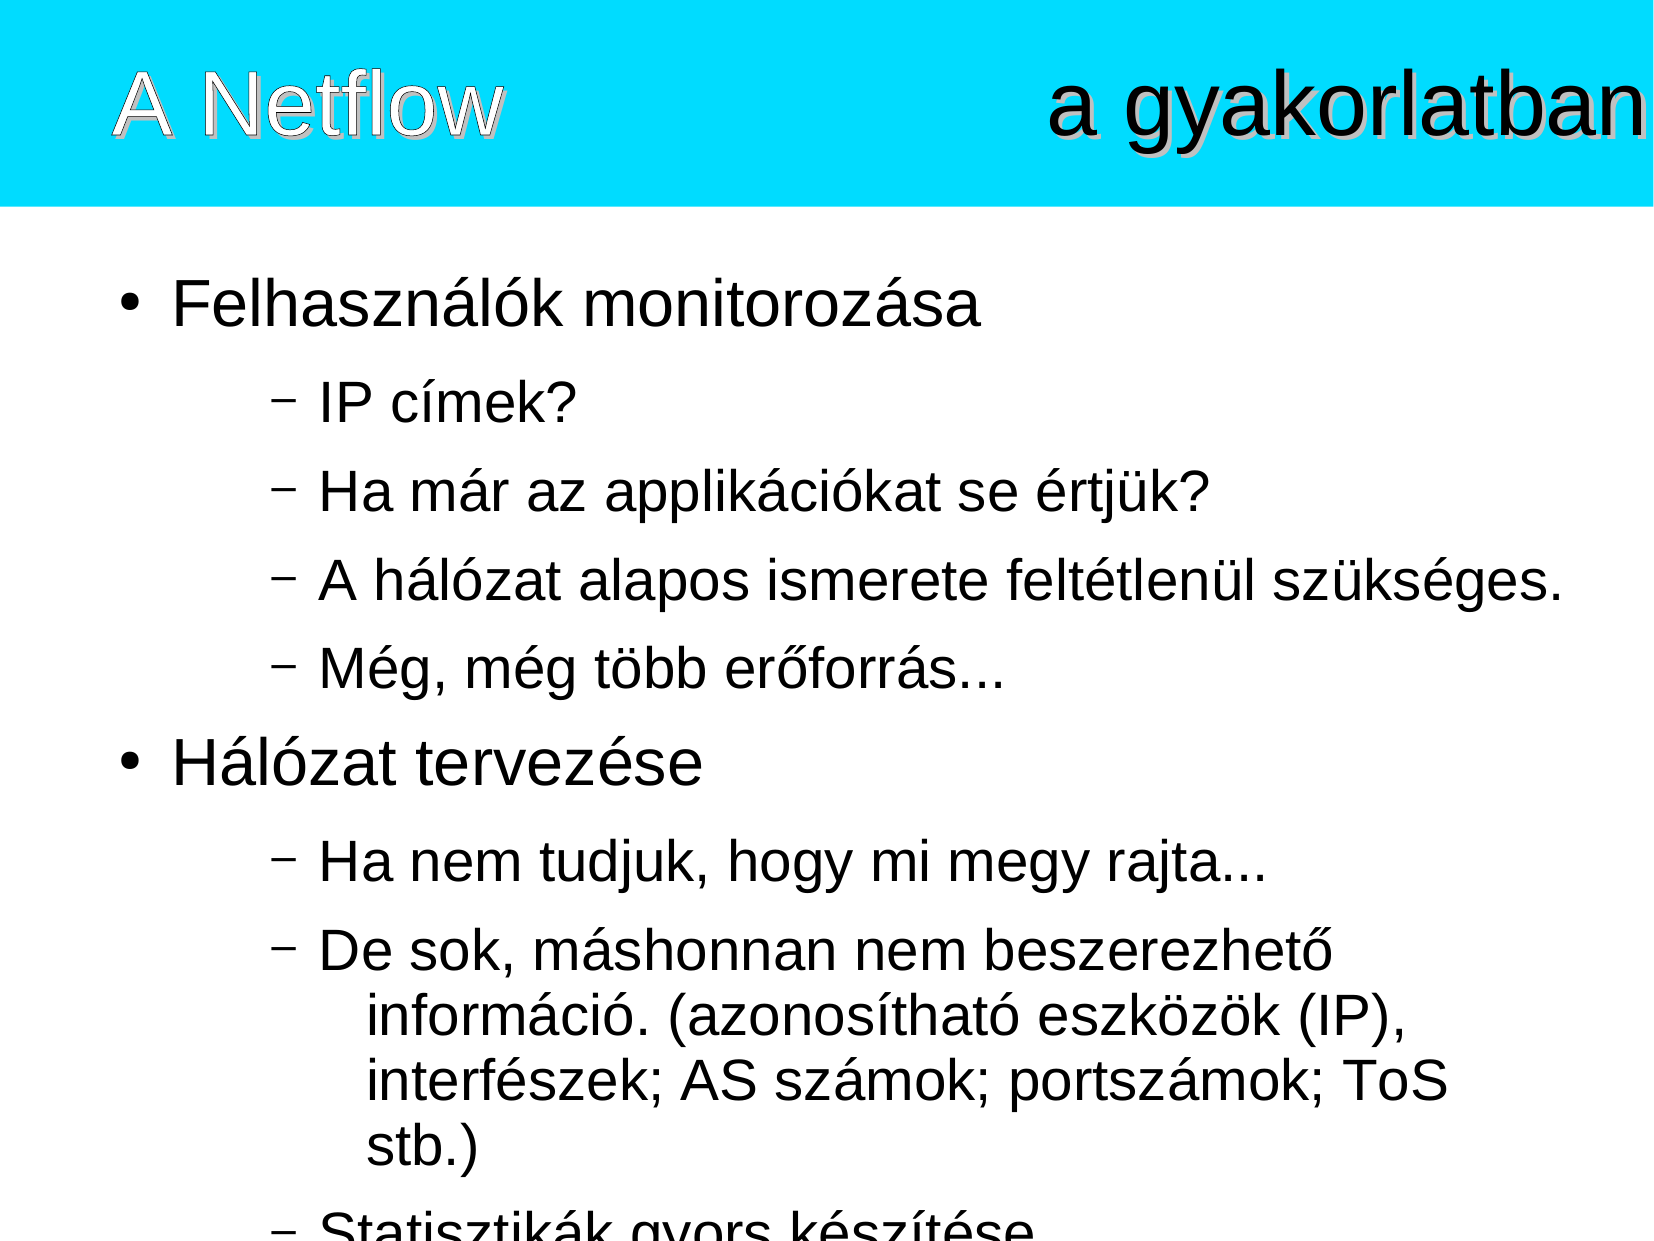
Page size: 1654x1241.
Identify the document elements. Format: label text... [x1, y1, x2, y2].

list Felhasználók monitorozása IP címek? Ha már az applikációkat se értjük? A hálózat alapos ismerete feltétlenül szükséges. Még, még több erőforrás... Hálózat tervezése Ha nem tudjuk, hogy mi megy rajta... De sok, máshonnan nem beszerezhető információ. (azonosítható eszközök (IP), interfészek; AS számok; portszámok; ToS stb.) Statisztikák gyors készítése [82, 265, 1571, 1231]
title A Netflow a gyakorlatban [0, 0, 1654, 207]
